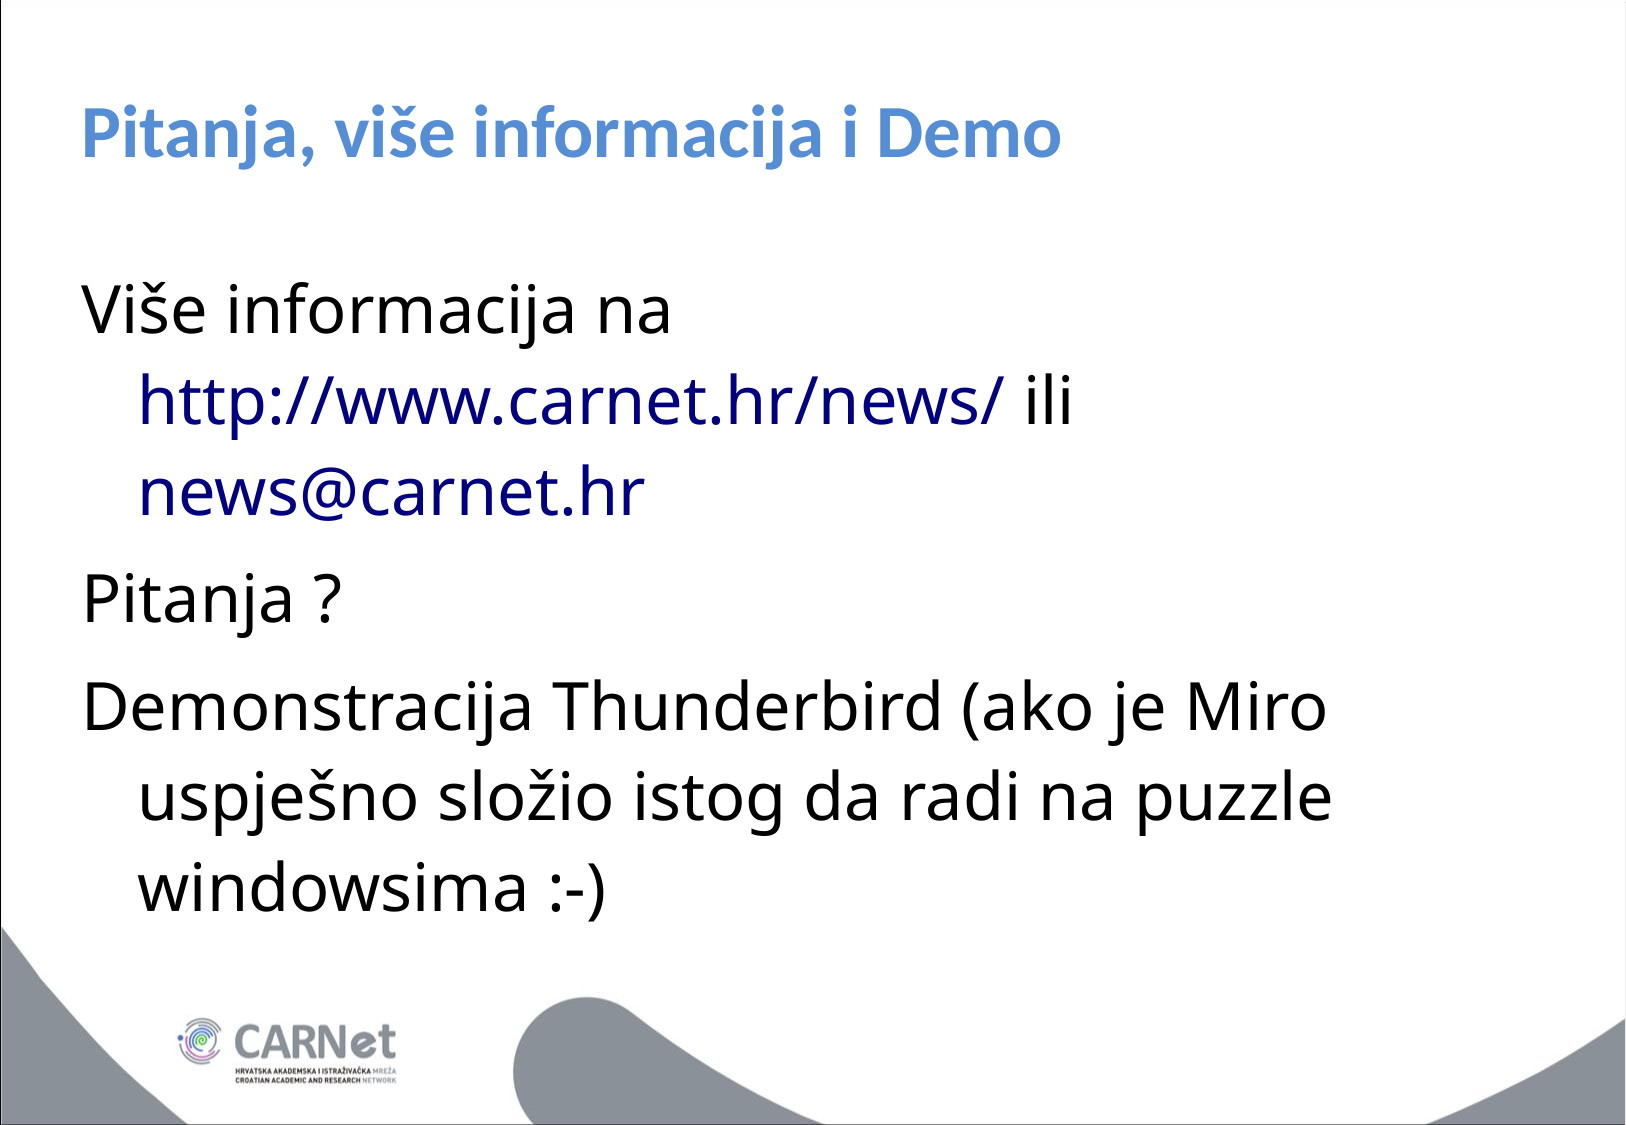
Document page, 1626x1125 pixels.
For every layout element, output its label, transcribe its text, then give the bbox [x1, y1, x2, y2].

title Pitanja, više informacija i Demo [81, 52, 1544, 226]
list Više informacija na http://www.carnet.hr/news/ ili news@carnet.hr Pitanja ? Demonstracija Thunderbird (ako je Miro uspješno složio istog da radi na puzzle windowsima :-) [81, 262, 1544, 991]
picture [0, 0, 1626, 1125]
